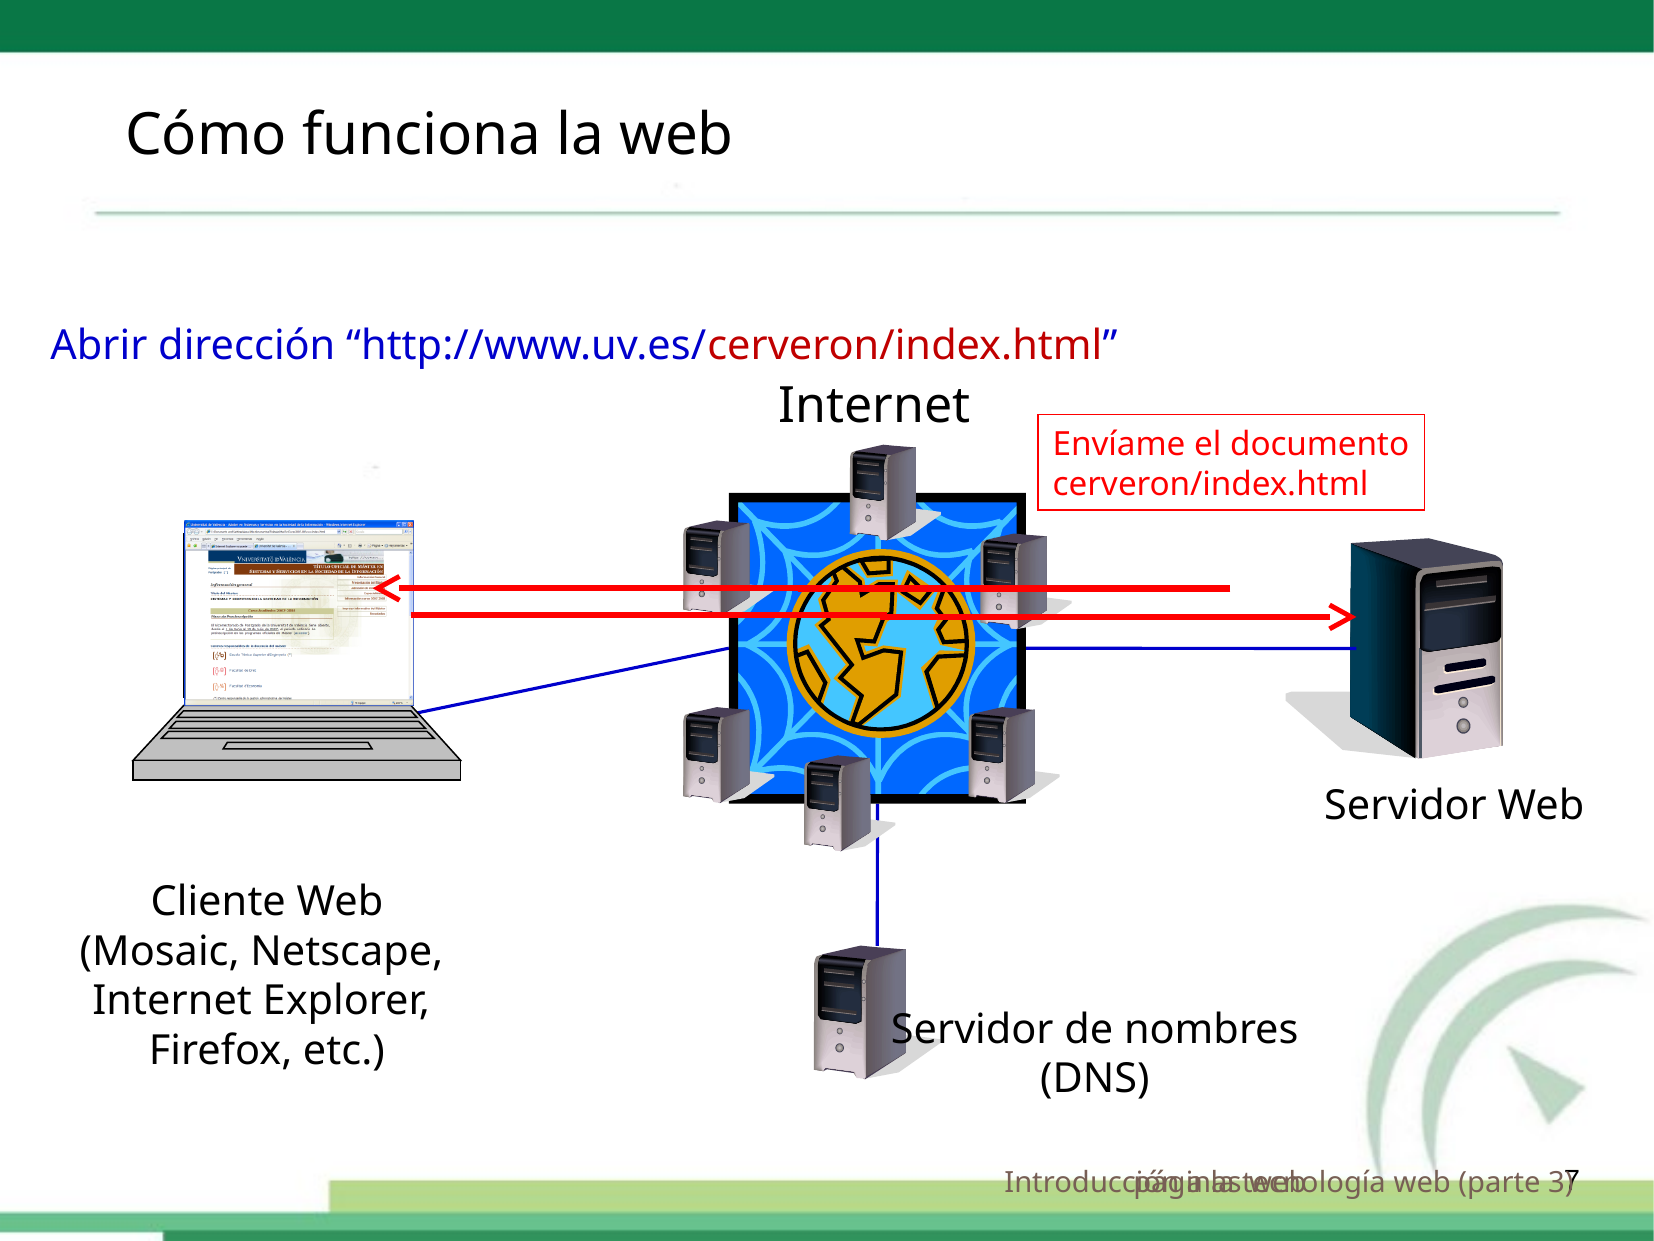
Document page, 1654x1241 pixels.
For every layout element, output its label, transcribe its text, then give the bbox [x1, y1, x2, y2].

title Cómo funciona la web [110, 41, 1585, 221]
text_box [133, 705, 461, 780]
text_box Envíame el documento cerveron/index.html [1038, 414, 1425, 511]
text_box Abrir dirección “http://www.uv.es/cerveron/index.html” [35, 309, 1133, 376]
text_box Introducción a la tecnología web (parte 3) [110, 1148, 1589, 1215]
text_box Servidor de nombres (DNS) [876, 994, 1314, 1109]
text_box Cliente Web (Mosaic, Netscape, Internet Explorer, Firefox, etc.) [64, 866, 470, 1081]
text_box <número> [1345, 1154, 1595, 1229]
picture [0, 0, 1654, 1241]
text_box Internet [763, 376, 986, 441]
text_box Servidor Web [1309, 770, 1600, 836]
